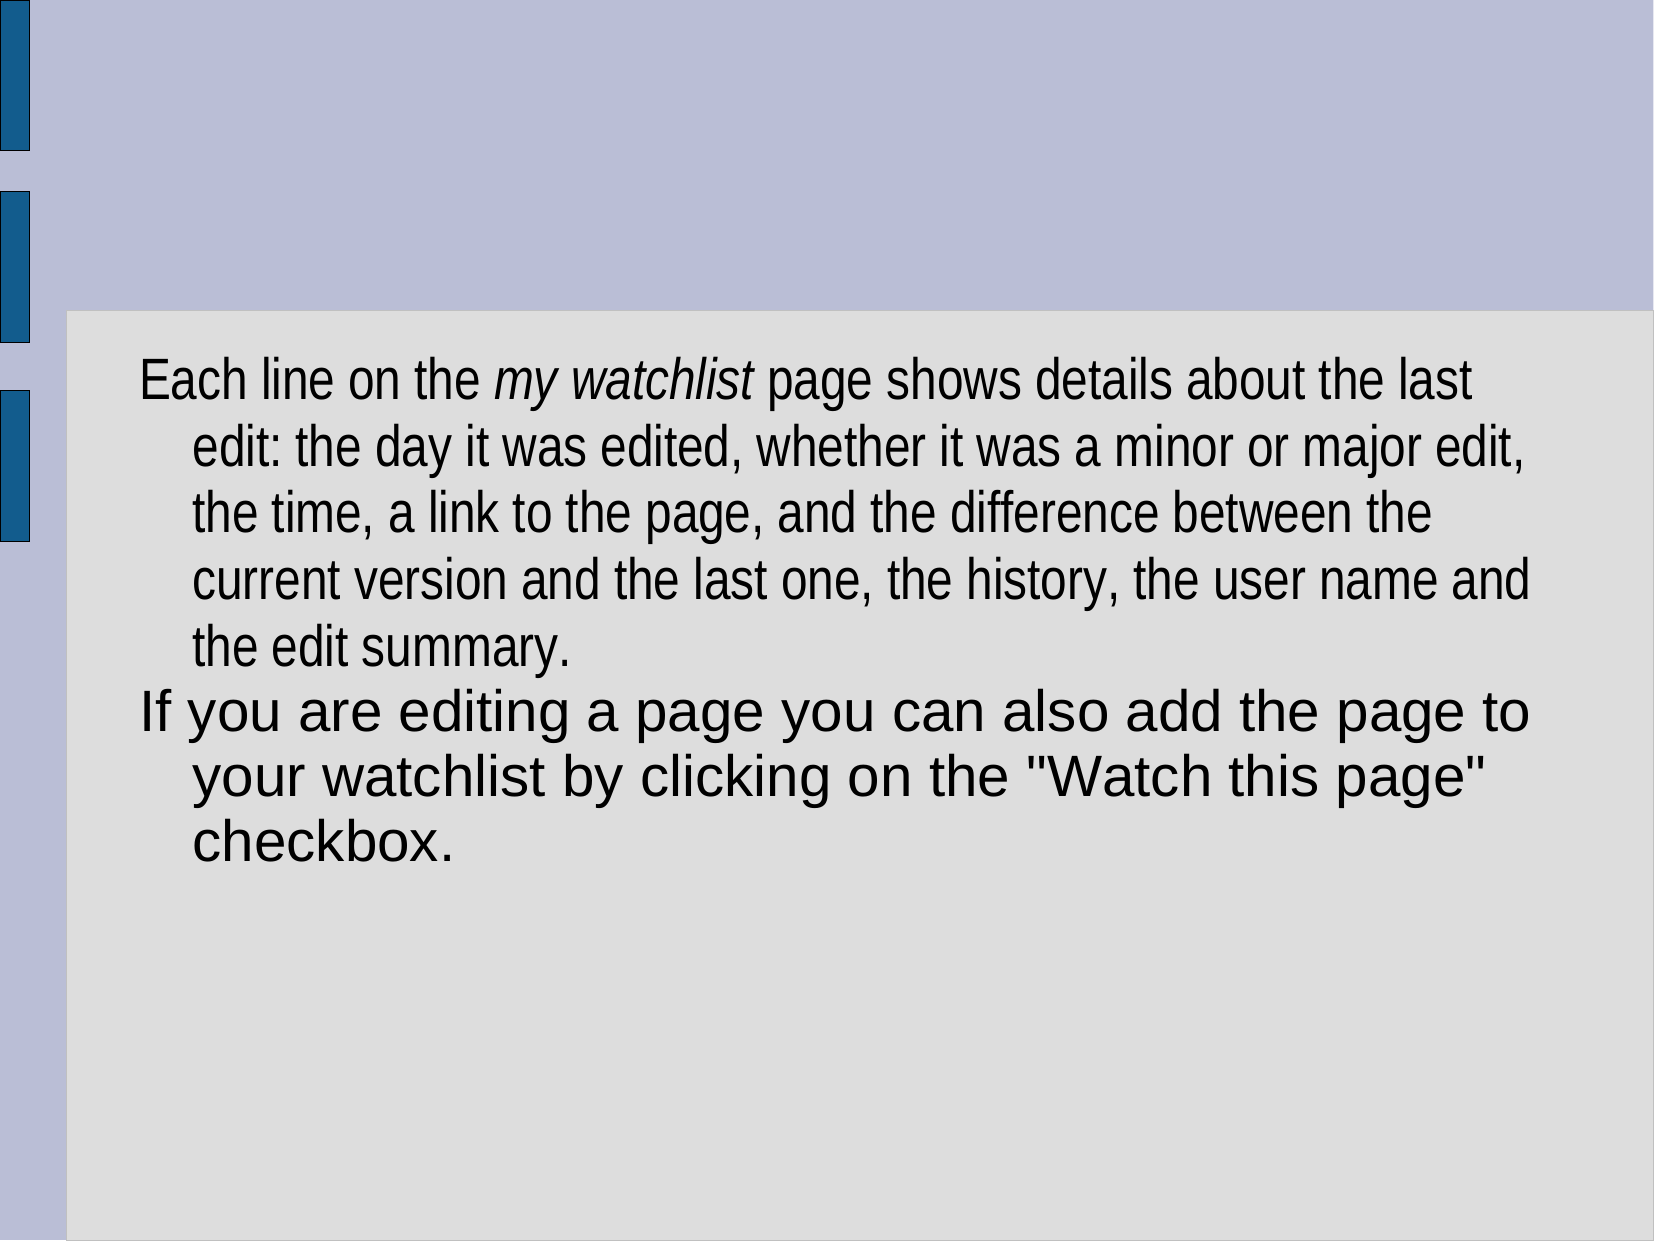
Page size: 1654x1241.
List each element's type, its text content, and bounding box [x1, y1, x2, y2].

list Each line on the my watchlist page shows details about the last edit: the day it was edited, whether it was a minor or major edit, the time, a link to the page, and the difference between the current version and the last one, the history, the user name and the edit summary. If you are editing a page you can also add the page to your watchlist by clicking on the "Watch this page" checkbox. [121, 344, 1534, 1127]
